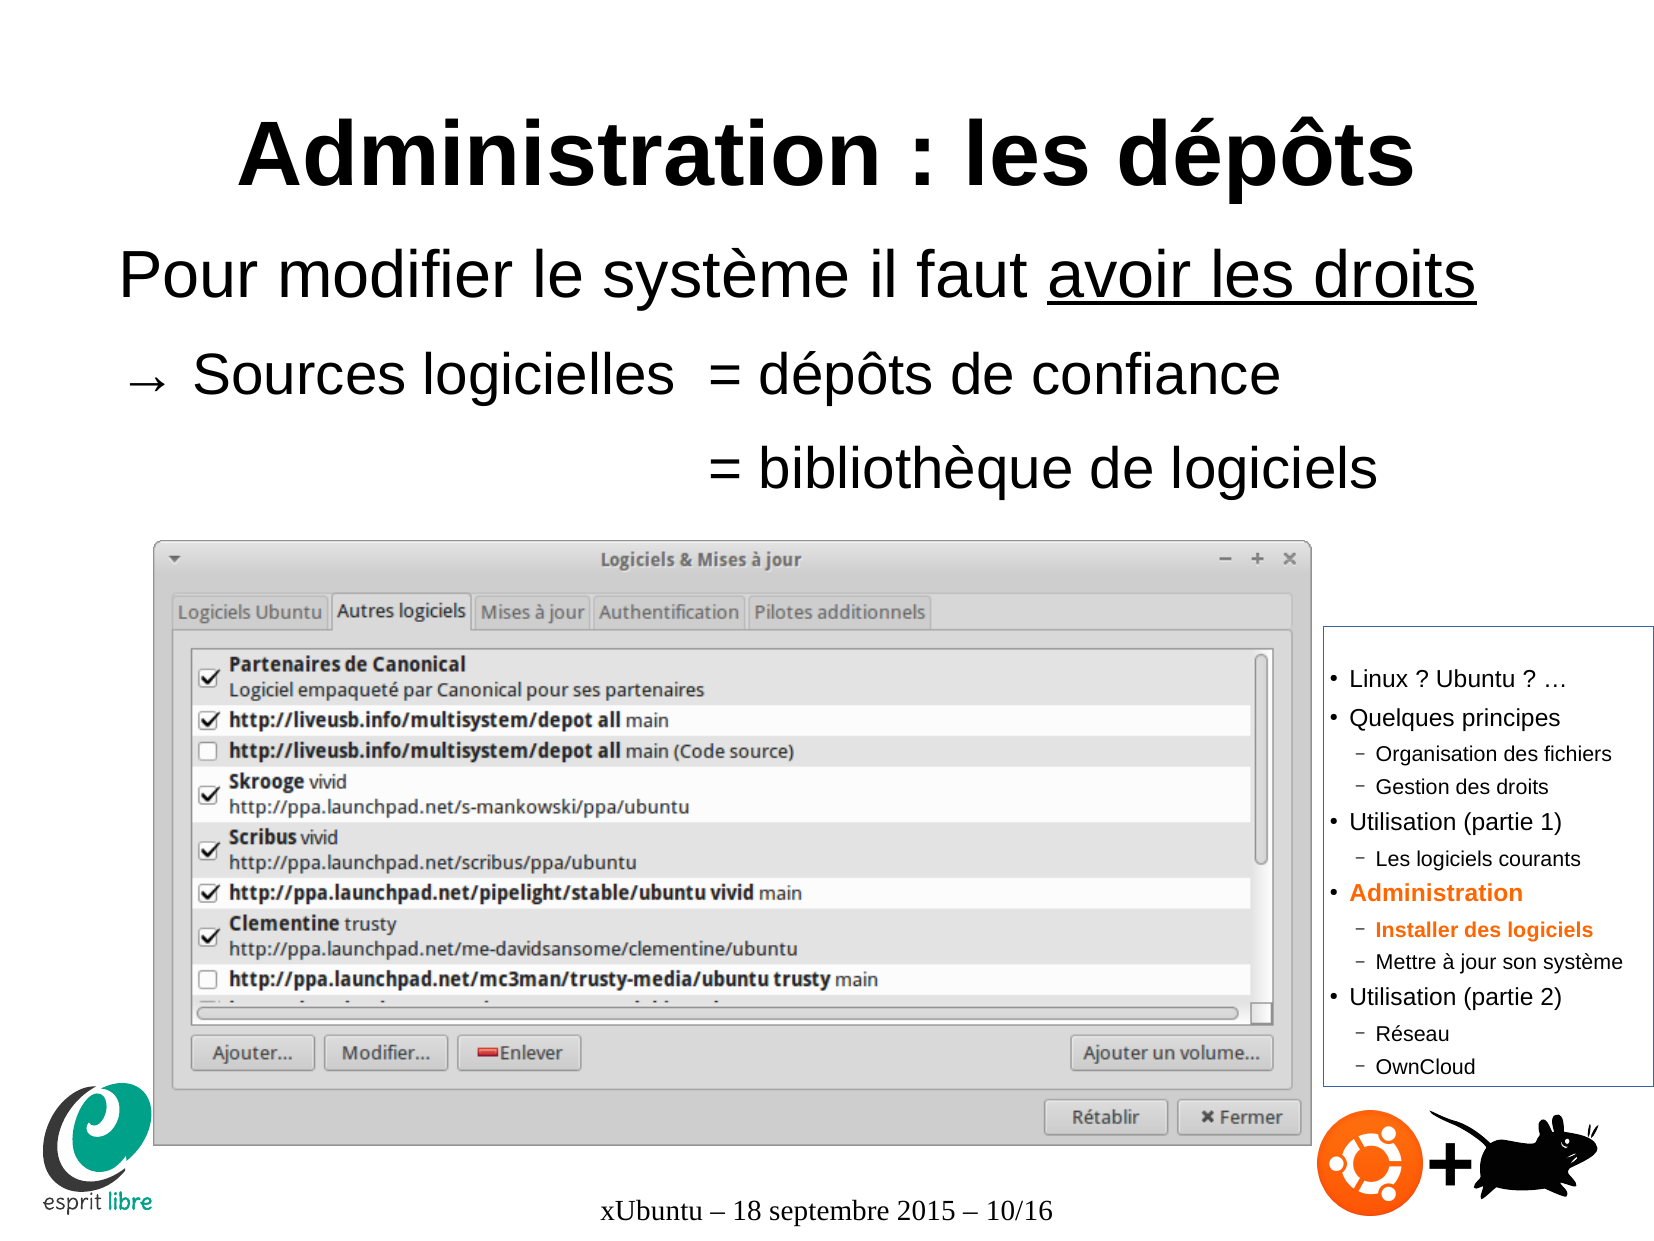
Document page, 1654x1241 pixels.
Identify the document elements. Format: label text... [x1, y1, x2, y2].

list Linux ? Ubuntu ? … Quelques principes Organisation des fichiers Gestion des droits Utilisation (partie 1) Les logiciels courants Administration Installer des logiciels Mettre à jour son système Utilisation (partie 2) Réseau OwnCloud [1323, 626, 1654, 1087]
list Pour modifier le système il faut avoir les droits → Sources logicielles = dépôts de confiance = bibliothèque de logiciels [118, 237, 1548, 1069]
title Administration : les dépôts [82, 49, 1572, 257]
picture [153, 540, 1312, 1146]
picture [1317, 1110, 1423, 1216]
